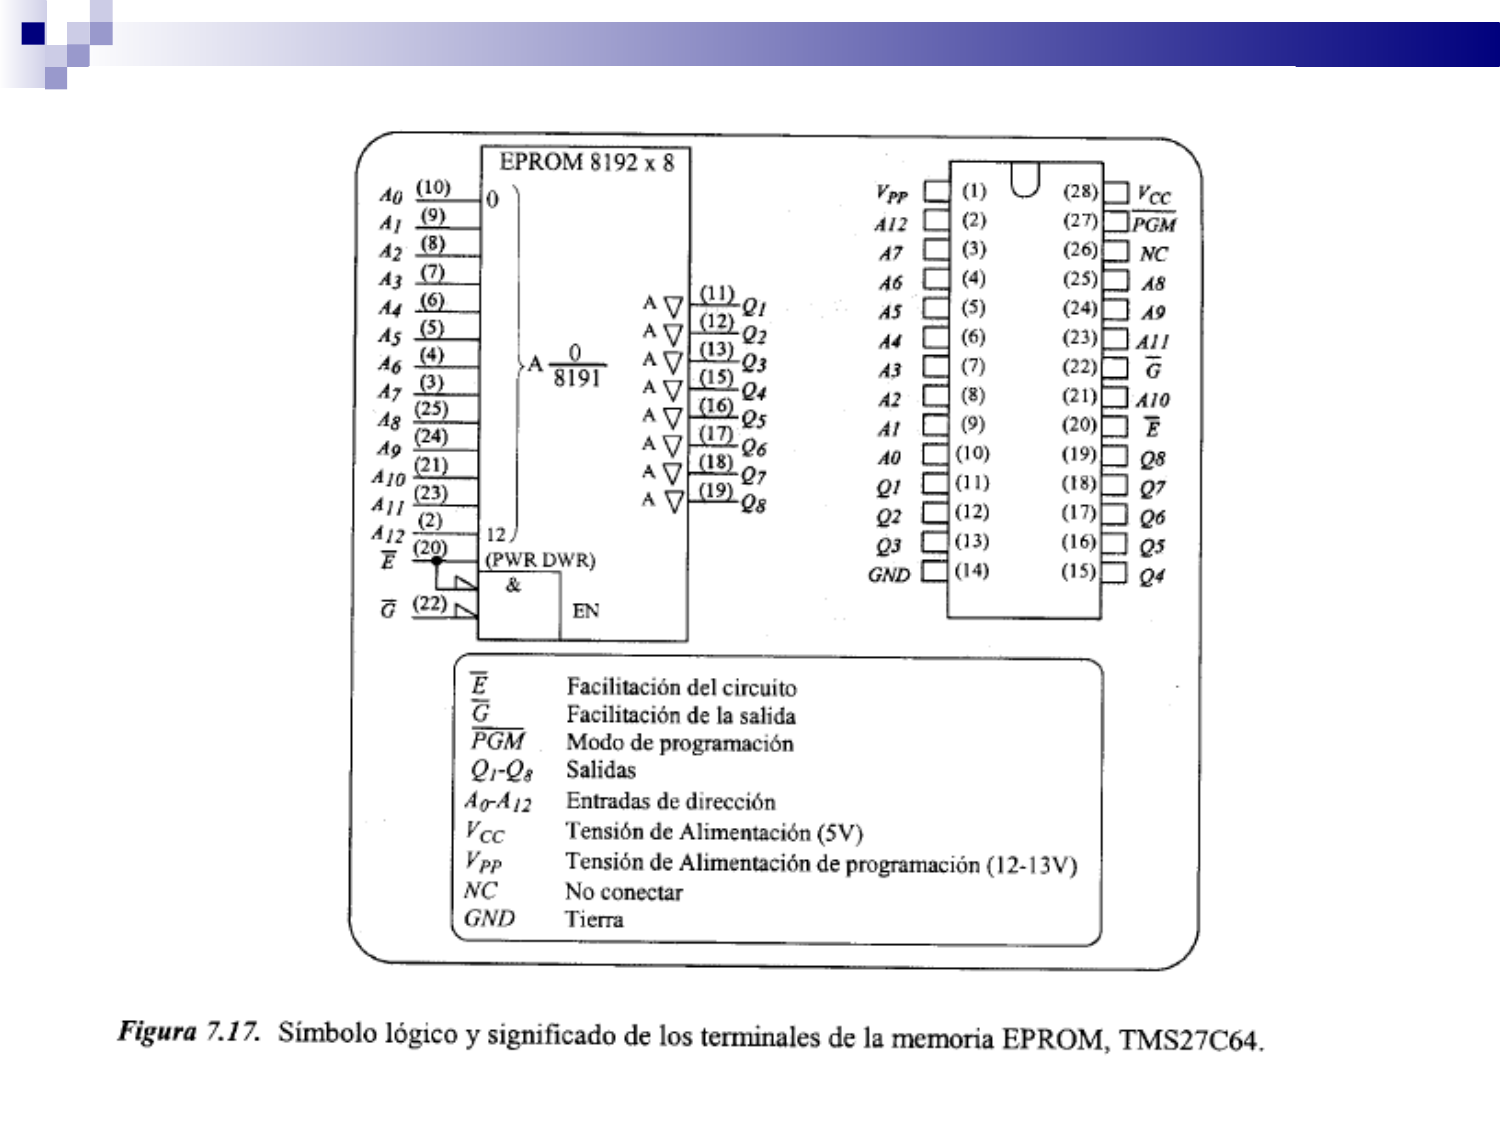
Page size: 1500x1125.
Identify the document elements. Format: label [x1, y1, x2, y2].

picture [88, 66, 1296, 1073]
